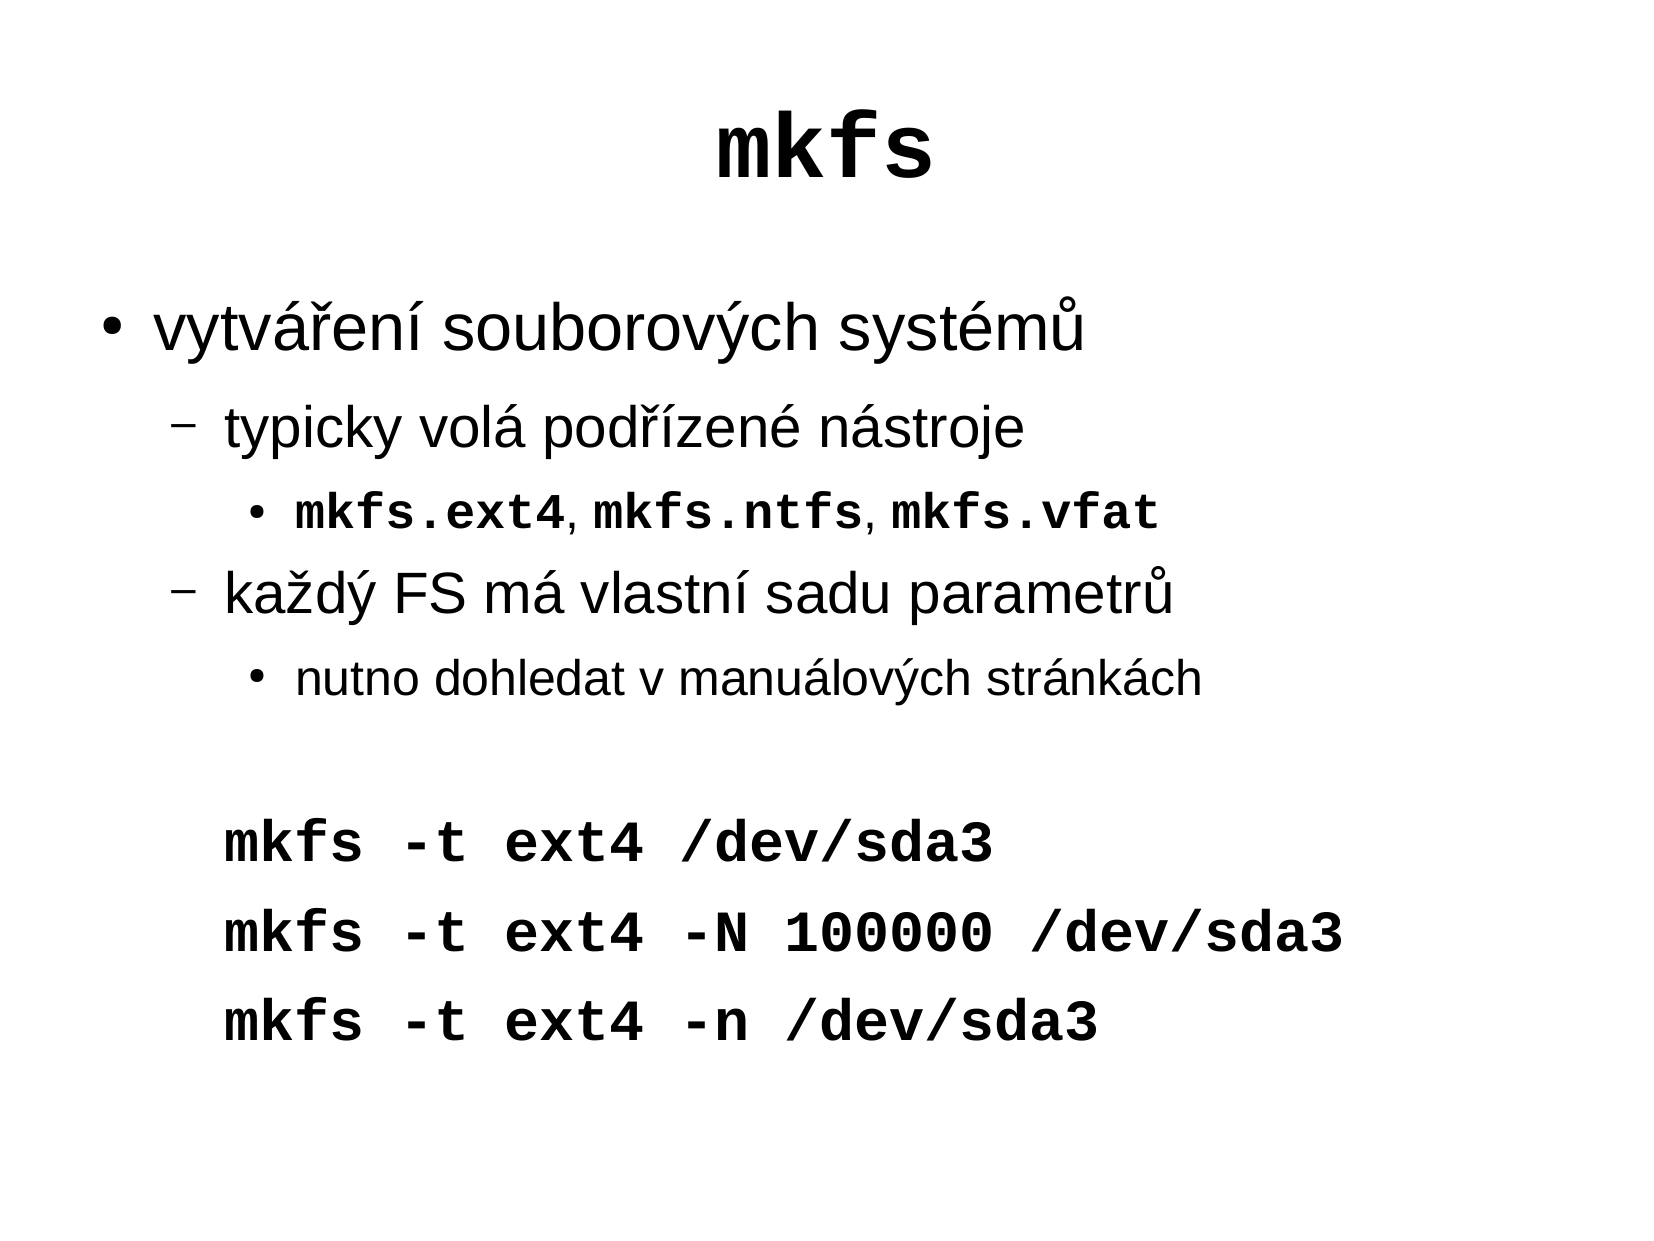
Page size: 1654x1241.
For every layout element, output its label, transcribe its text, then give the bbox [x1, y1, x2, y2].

list vytváření souborových systémů typicky volá podřízené nástroje mkfs.ext4, mkfs.ntfs, mkfs.vfat každý FS má vlastní sadu parametrů nutno dohledat v manuálových stránkách mkfs -t ext4 /dev/sda3 mkfs -t ext4 -N 100000 /dev/sda3 mkfs -t ext4 -n /dev/sda3 [82, 290, 1571, 1094]
title mkfs [82, 56, 1571, 250]
